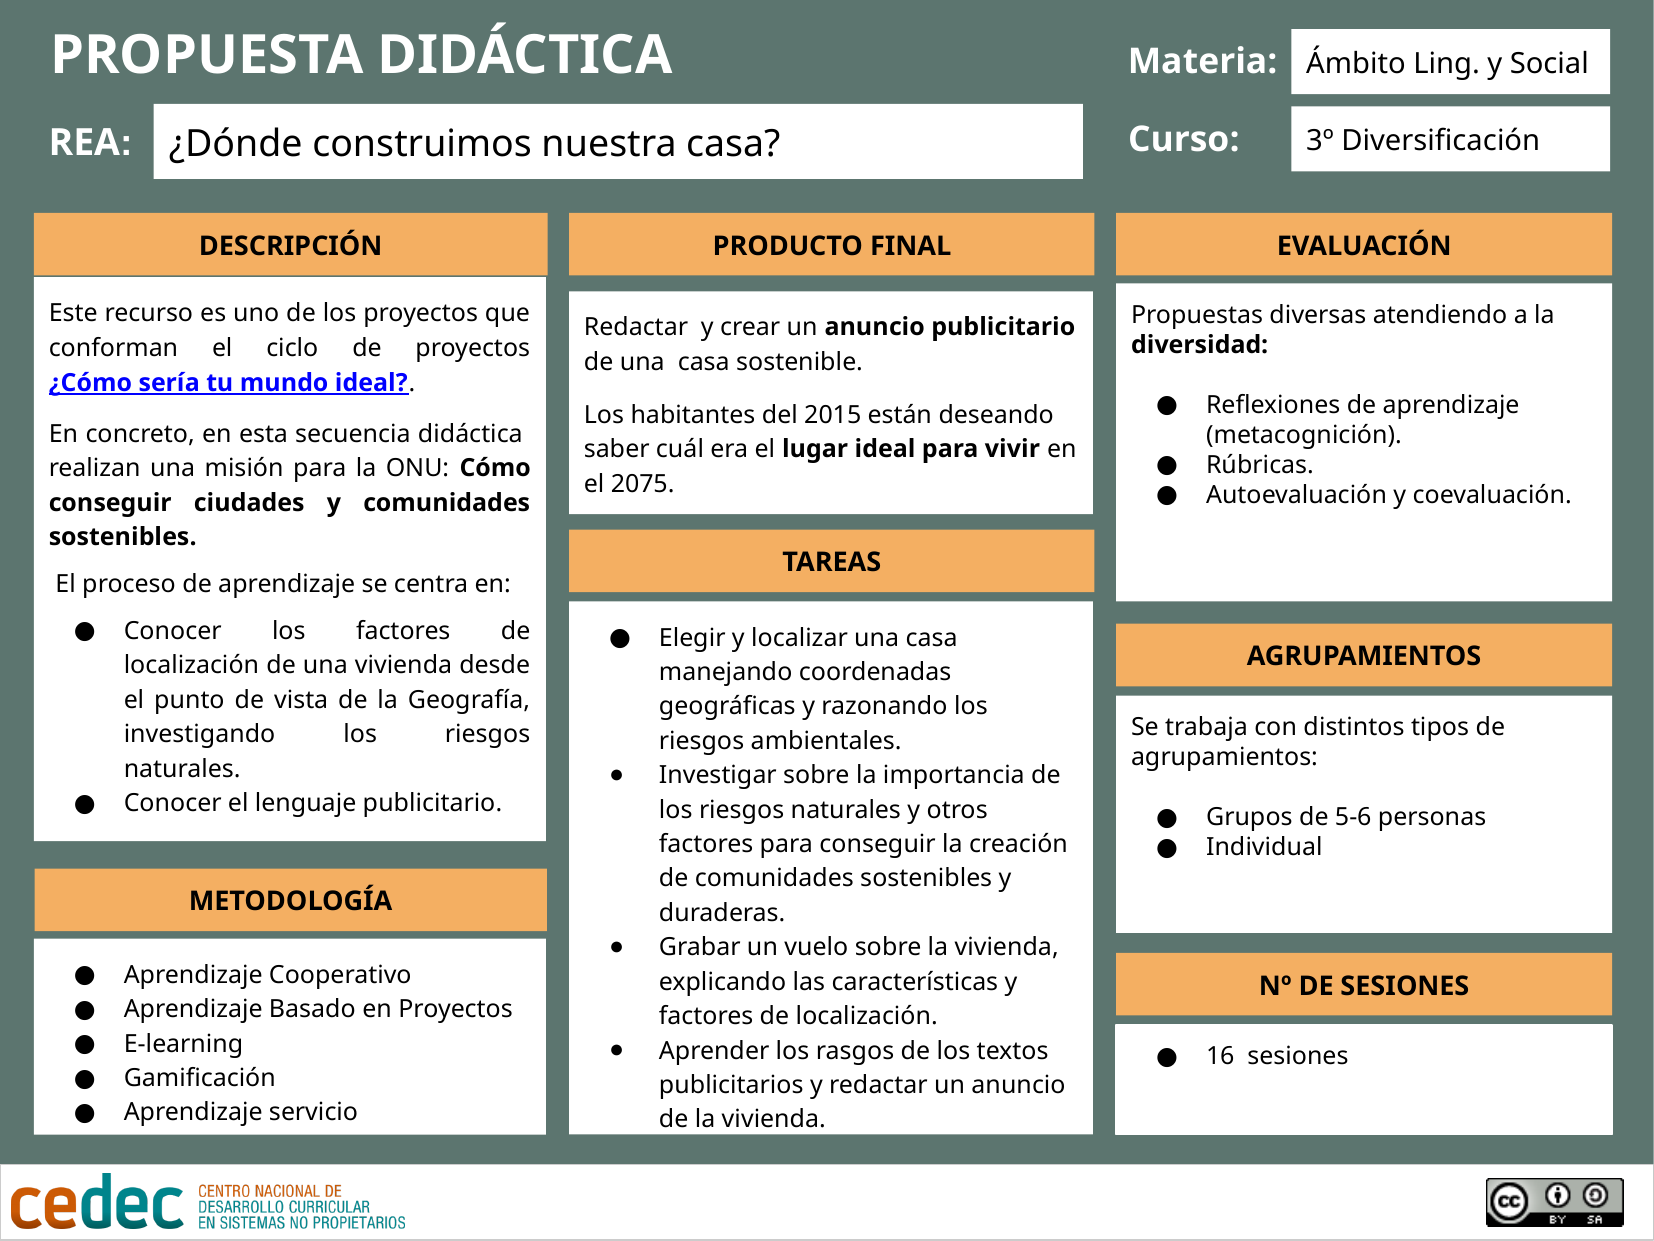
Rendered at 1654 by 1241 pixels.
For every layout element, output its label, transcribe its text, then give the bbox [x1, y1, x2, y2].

text_box AGRUPAMIENTOS [1116, 623, 1613, 687]
text_box EVALUACIÓN [1116, 212, 1613, 276]
text_box Redactar y crear un anuncio publicitario de una casa sostenible. Los habitantes del 2015 están deseando saber cuál era el lugar ideal para vivir en el 2075. [569, 291, 1093, 515]
text_box Propuestas diversas atendiendo a la diversidad: Reflexiones de aprendizaje (metacognición). Rúbricas. Autoevaluación y coevaluación. [1116, 283, 1613, 602]
text_box 3º Diversificación [1291, 106, 1611, 172]
text_box Elegir y localizar una casa manejando coordenadas geográficas y razonando los riesgos ambientales. Investigar sobre la importancia de los riesgos naturales y otros factores para conseguir la creación de comunidades sostenibles y duraderas. Grabar un vuelo sobre la vivienda, explicando las características y factores de localización. Aprender los rasgos de los textos publicitarios y redactar un anuncio de la vivienda. [569, 601, 1093, 1135]
picture [1486, 1178, 1624, 1227]
text_box 16 sesiones [1116, 1024, 1613, 1135]
text_box METODOLOGÍA [34, 868, 547, 932]
text_box REA: [33, 110, 153, 174]
text_box ¿Dónde construimos nuestra casa? [153, 103, 1083, 179]
text_box DESCRIPCIÓN [33, 212, 548, 276]
text_box TAREAS [569, 529, 1095, 593]
text_box Ámbito Ling. y Social [1291, 29, 1611, 95]
text_box Se trabaja con distintos tipos de agrupamientos: Grupos de 5-6 personas Individual [1116, 695, 1613, 933]
text_box PRODUCTO FINAL [569, 212, 1095, 276]
text_box Este recurso es uno de los proyectos que conforman el ciclo de proyectos ¿Cómo sería tu mundo ideal?. En concreto, en esta secuencia didáctica realizan una misión para la ONU: Cómo conseguir ciudades y comunidades sostenibles. El proceso de aprendizaje se centra en: Conocer los factores de localización de una vivienda desde el punto de vista de la Geografía, investigando los riesgos naturales. Conocer el lenguaje publicitario. [33, 277, 546, 842]
text_box Aprendizaje Cooperativo Aprendizaje Basado en Proyectos E-learning Gamificación Aprendizaje servicio [33, 938, 546, 1135]
picture [11, 1173, 405, 1229]
text_box Nº DE SESIONES [1116, 952, 1613, 1016]
text_box PROPUESTA DIDÁCTICA [35, 11, 697, 110]
text_box Curso: [1113, 109, 1303, 173]
text_box [0, 1164, 1654, 1241]
text_box Materia: [1113, 30, 1291, 94]
